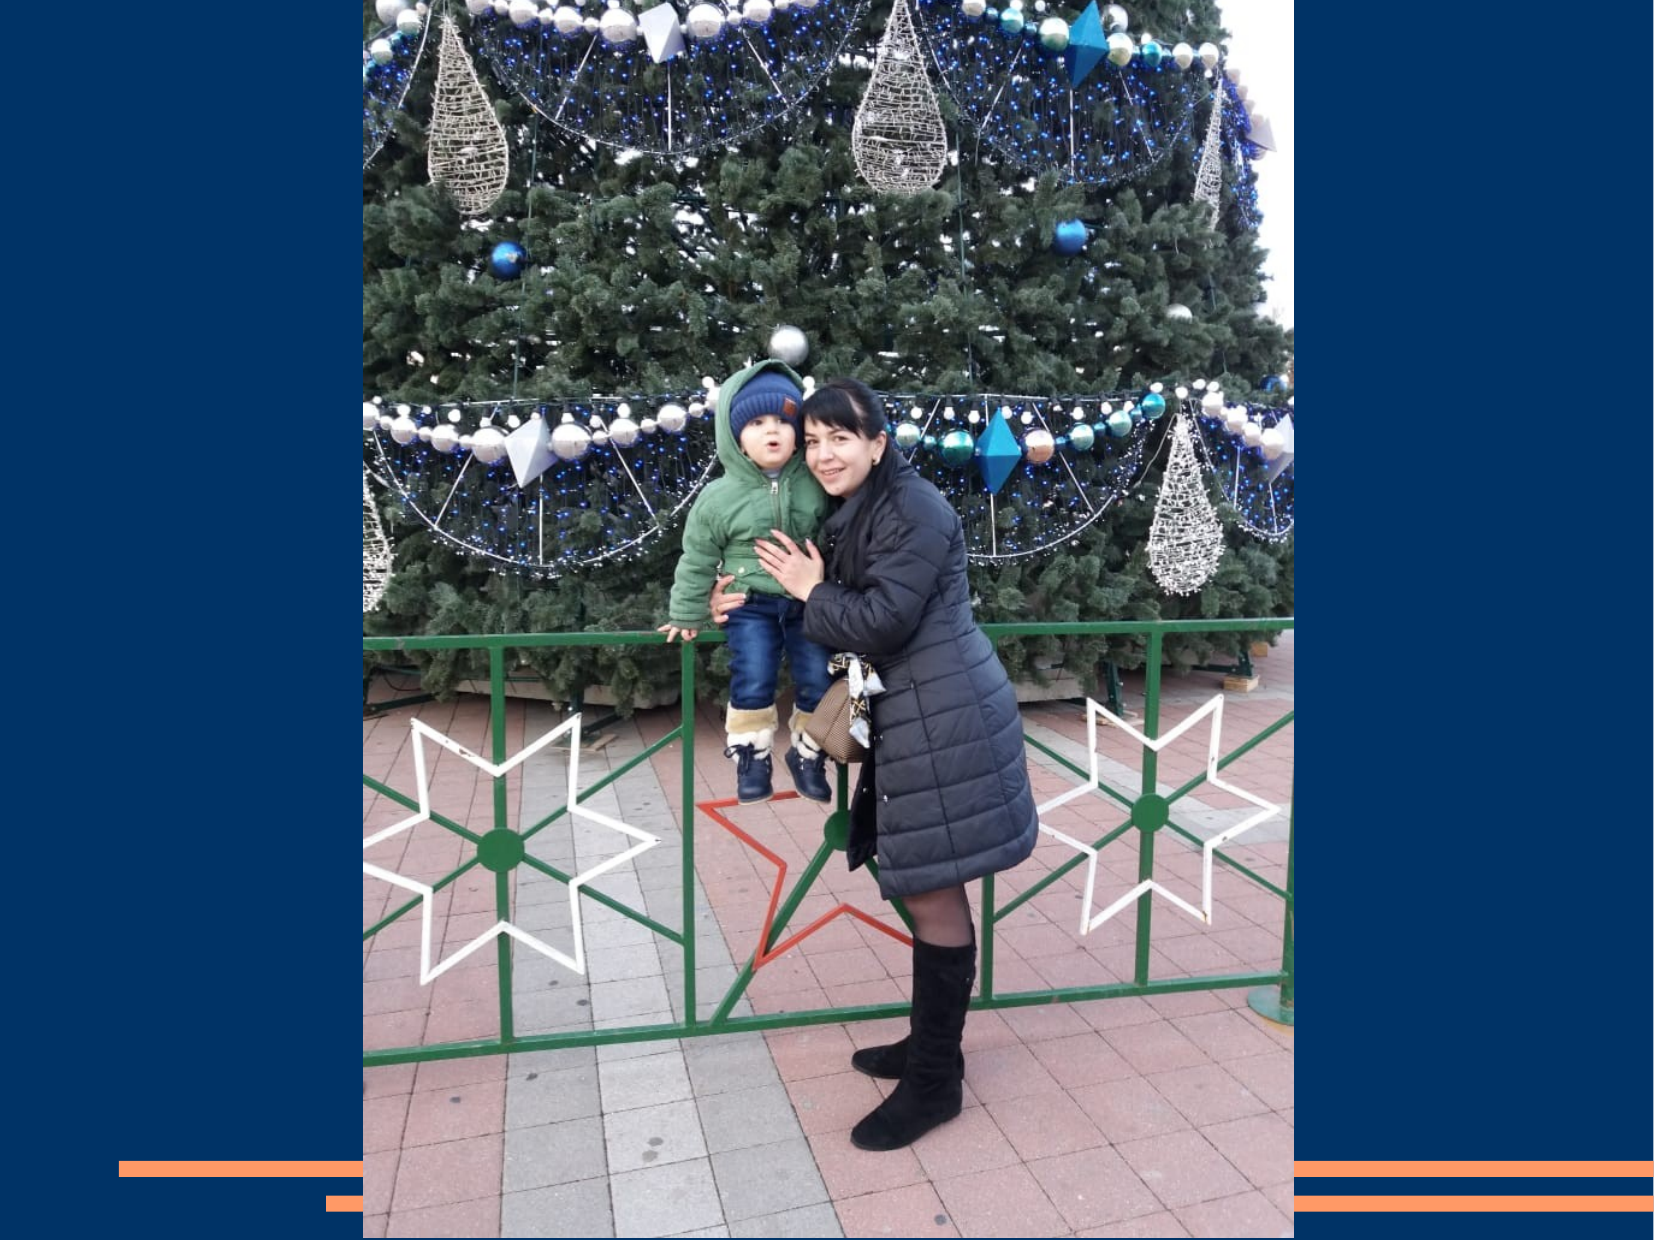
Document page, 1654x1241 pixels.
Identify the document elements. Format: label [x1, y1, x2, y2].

picture [363, 0, 1294, 1238]
